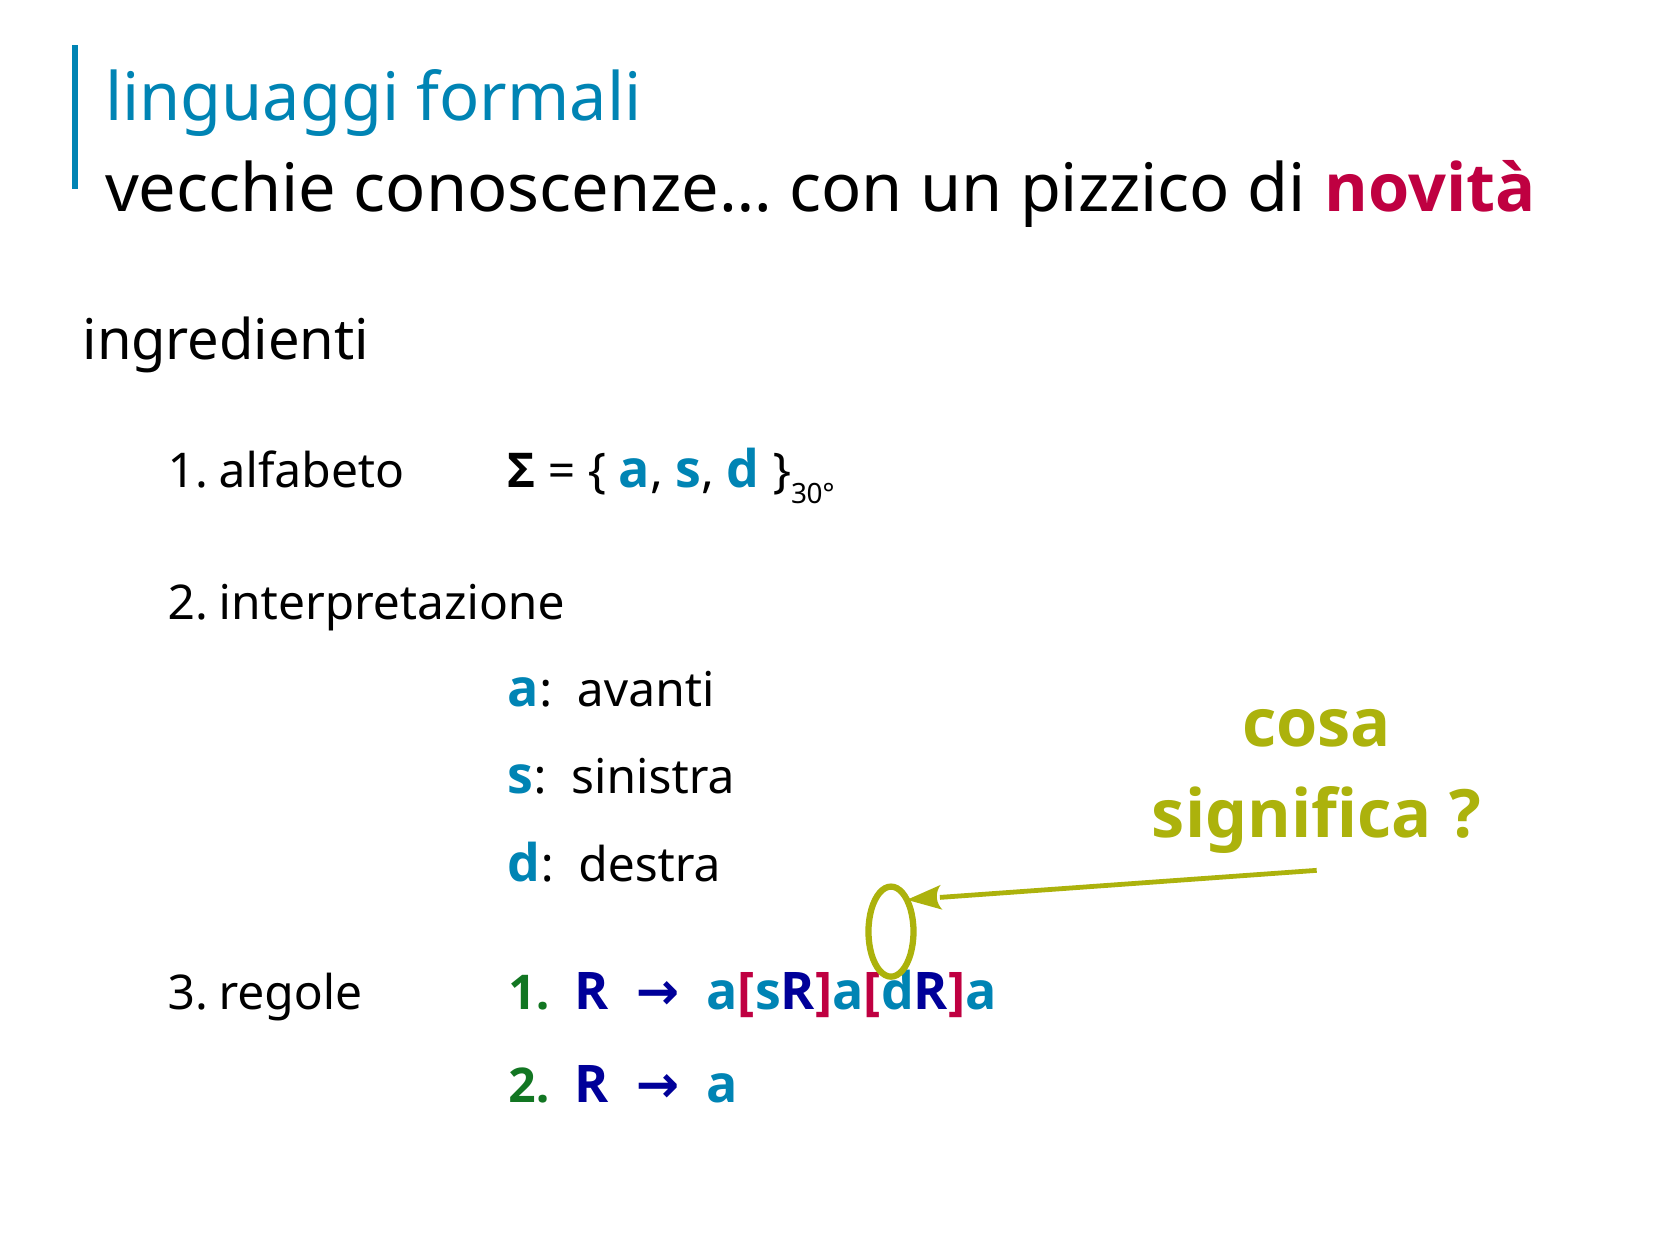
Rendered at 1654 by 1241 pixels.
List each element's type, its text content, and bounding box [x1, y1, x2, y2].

list ingredienti alfabeto Σ = { a, s, d }30° interpretazione a: avanti s: sinistra d: destra regole 1. R → a[sR]a[dR]a 2. R → a [82, 300, 1571, 1126]
text_box cosa significa ? [1044, 661, 1589, 764]
title linguaggi formali vecchie conoscenze… con un pizzico di novità [105, 49, 1571, 200]
